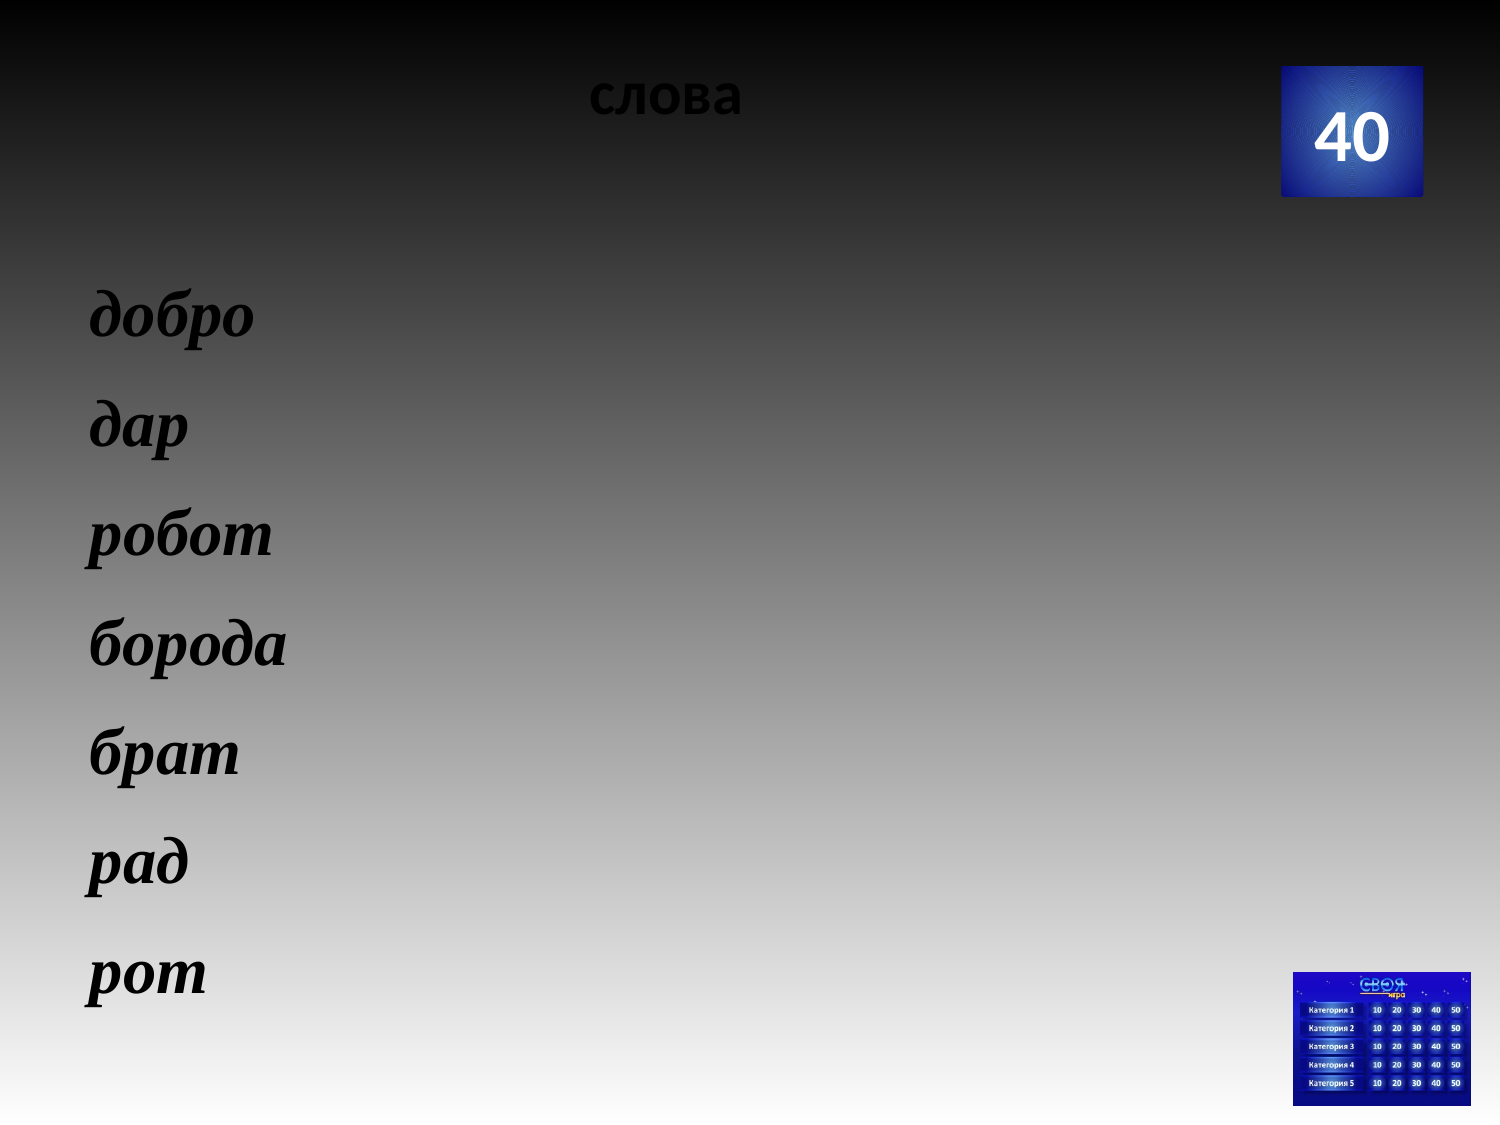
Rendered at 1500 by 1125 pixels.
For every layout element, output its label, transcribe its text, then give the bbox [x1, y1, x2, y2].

title слова [75, 45, 1258, 233]
picture [1293, 972, 1471, 1106]
text_box 40 [1281, 66, 1424, 197]
list добро дар робот борода брат рад рот [75, 262, 1425, 1000]
